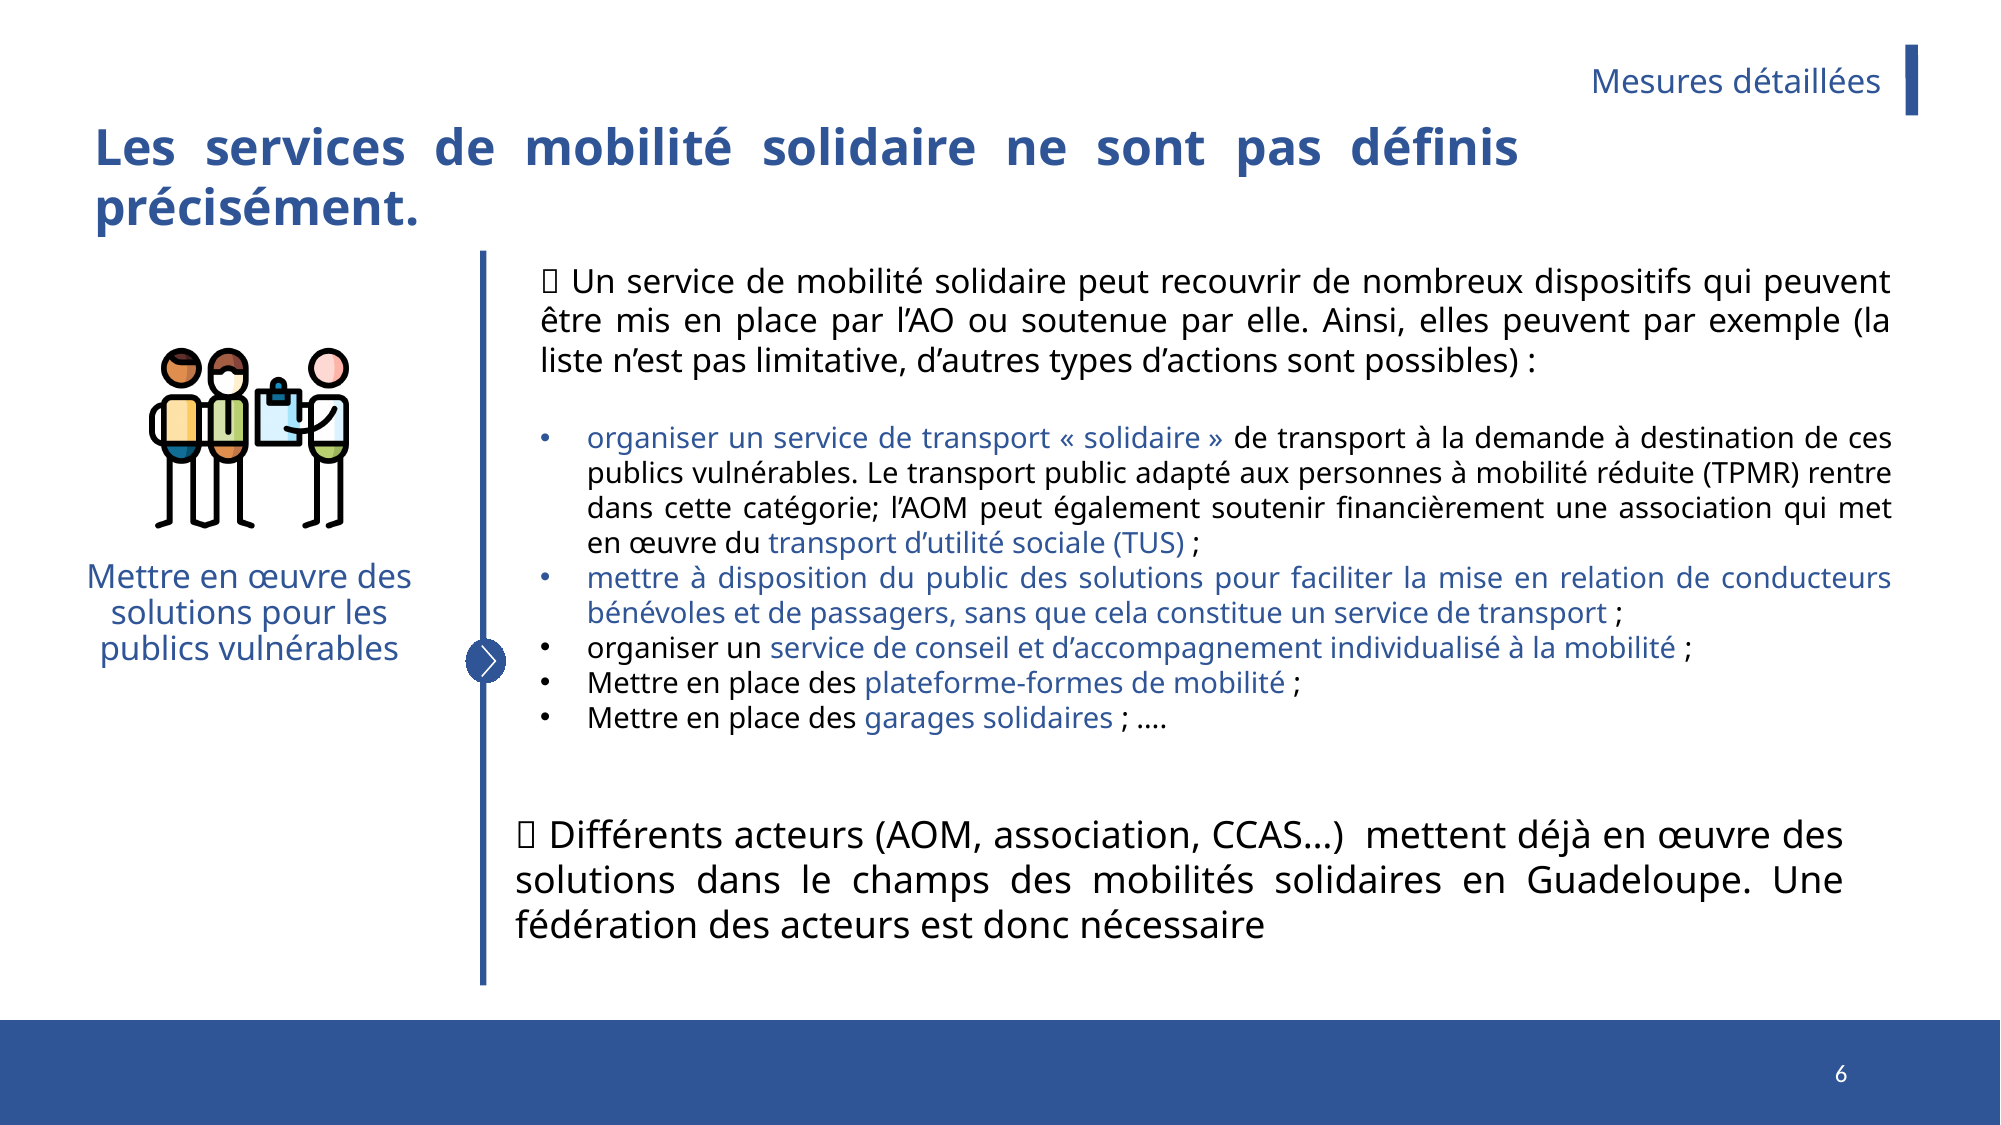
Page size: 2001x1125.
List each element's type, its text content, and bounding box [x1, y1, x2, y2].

text_box [465, 638, 506, 683]
text_box Mesures détaillées [1513, 52, 1897, 112]
text_box  Différents acteurs (AOM, association, CCAS…) mettent déjà en œuvre des solutions dans le champs des mobilités solidaires en Guadeloupe. Une fédération des acteurs est donc nécessaire [500, 758, 1860, 954]
text_box  Un service de mobilité solidaire peut recouvrir de nombreux dispositifs qui peuvent être mis en place par l’AO ou soutenue par elle. Ainsi, elles peuvent par exemple (la liste n’est pas limitative, d’autres types d’actions sont possibles) : organiser un service de transport « solidaire » de transport à la demande à destination de ces publics vulnérables. Le transport public adapté aux personnes à mobilité réduite (TPMR) rentre dans cette catégorie; l’AOM peut également soutenir financièrement une association qui met en œuvre du transport d’utilité sociale (TUS) ; mettre à disposition du public des solutions pour faciliter la mise en relation de conducteurs bénévoles et de passagers, sans que cela constitue un service de transport ; organiser un service de conseil et d’accompagnement individualisé à la mobilité ; Mettre en place des plateforme-formes de mobilité ; Mettre en place des garages solidaires ; …. [525, 207, 1909, 790]
text_box [0, 1022, 2000, 1125]
text_box Mettre en œuvre des solutions pour les publics vulnérables [53, 559, 447, 696]
picture [149, 339, 349, 537]
text_box Les services de mobilité solidaire ne sont pas définis précisément. [94, 115, 1520, 169]
text_box <numéro> [1412, 1042, 1863, 1103]
